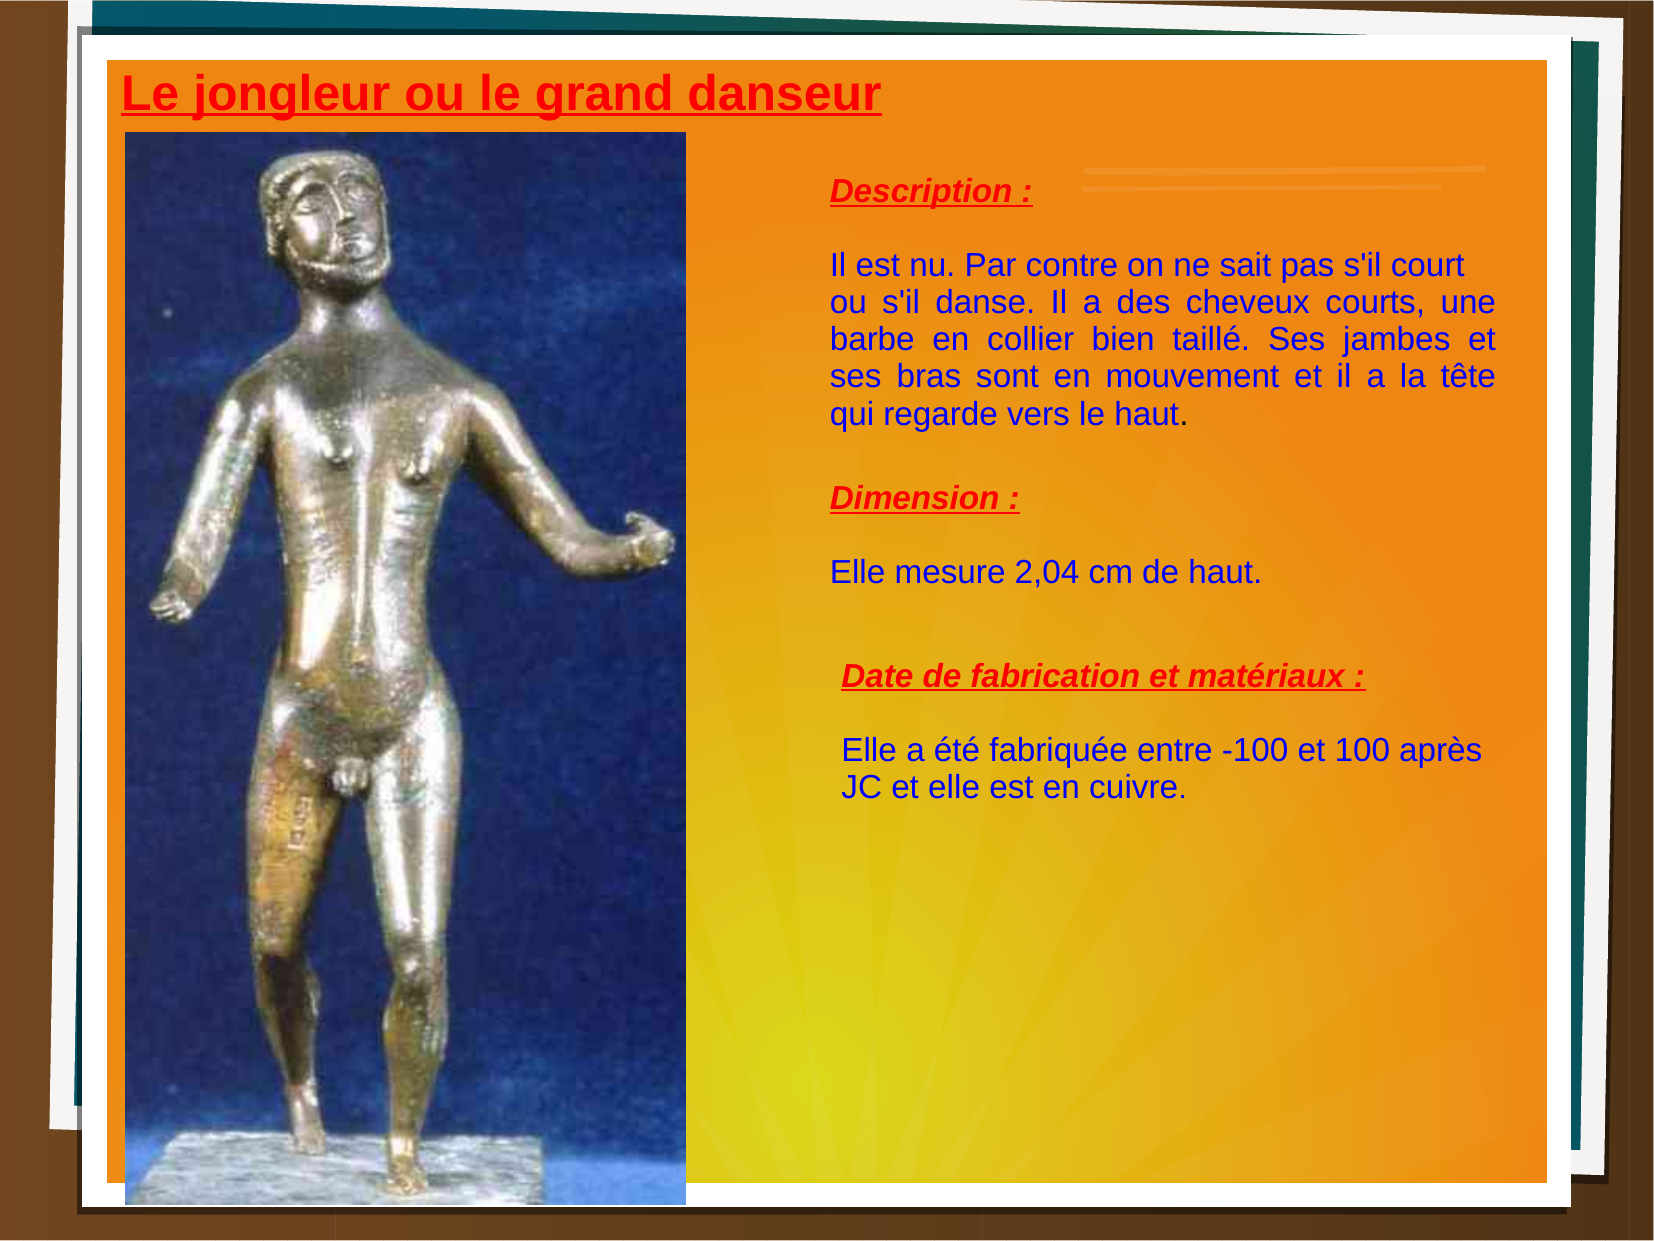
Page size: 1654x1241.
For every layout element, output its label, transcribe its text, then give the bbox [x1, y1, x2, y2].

text_box Le jongleur ou le grand danseur [106, 58, 945, 130]
text_box Description : Il est nu. Par contre on ne sait pas s'il court ou s'il danse. Il a des cheveux courts, une barbe en collier bien taillé. Ses jambes et ses bras sont en mouvement et il a la tête qui regarde vers le haut. [814, 165, 1512, 910]
text_box Date de fabrication et matériaux : Elle a été fabriquée entre -100 et 100 après JC et elle est en cuivre. [826, 649, 1548, 1170]
text_box Dimension : Elle mesure 2,04 cm de haut. [814, 472, 1371, 633]
picture [125, 132, 686, 1205]
